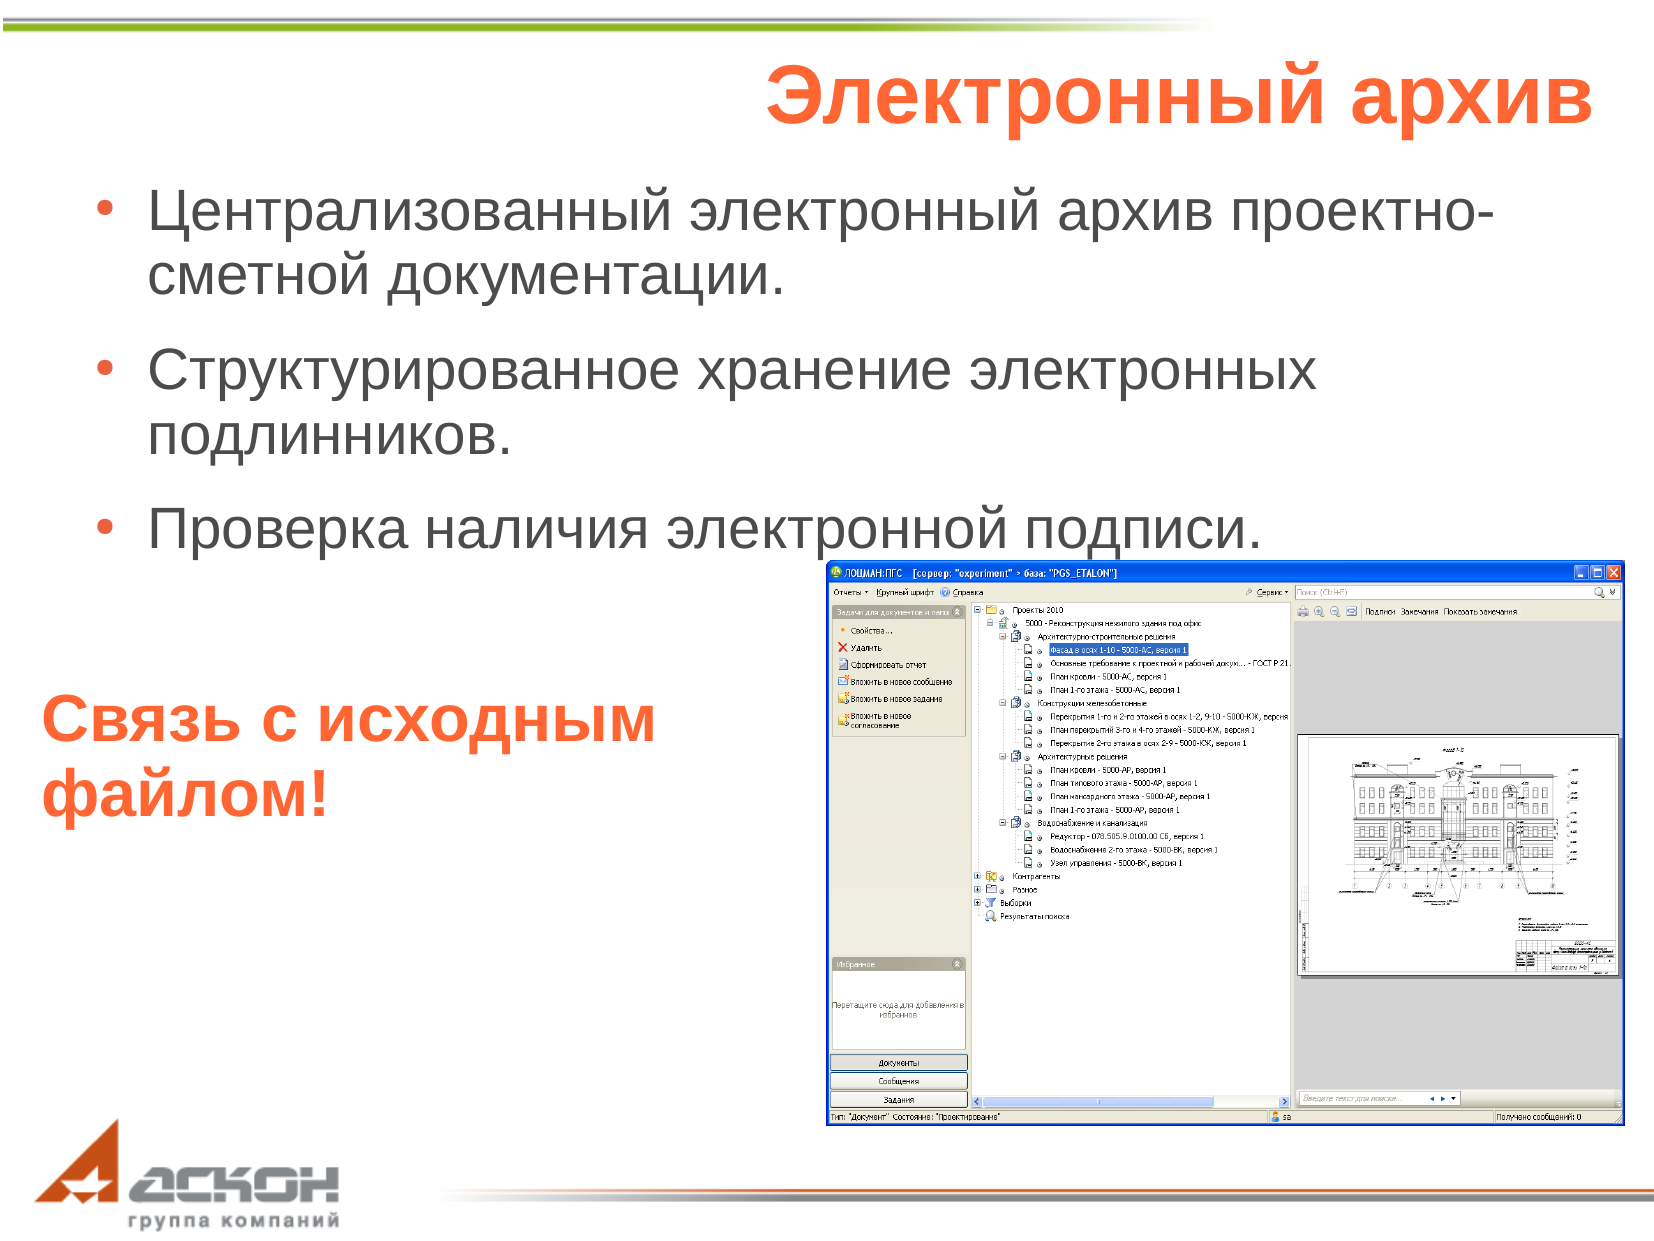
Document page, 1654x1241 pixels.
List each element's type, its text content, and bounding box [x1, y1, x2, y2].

list Централизованный электронный архив проектно-сметной документации. Структурированное хранение электронных подлинников. Проверка наличия электронной подписи. [76, 177, 1565, 996]
picture [3, 0, 1654, 1241]
title Связь с исходным файлом! [41, 655, 751, 857]
title Электронный архив [107, 24, 1596, 165]
